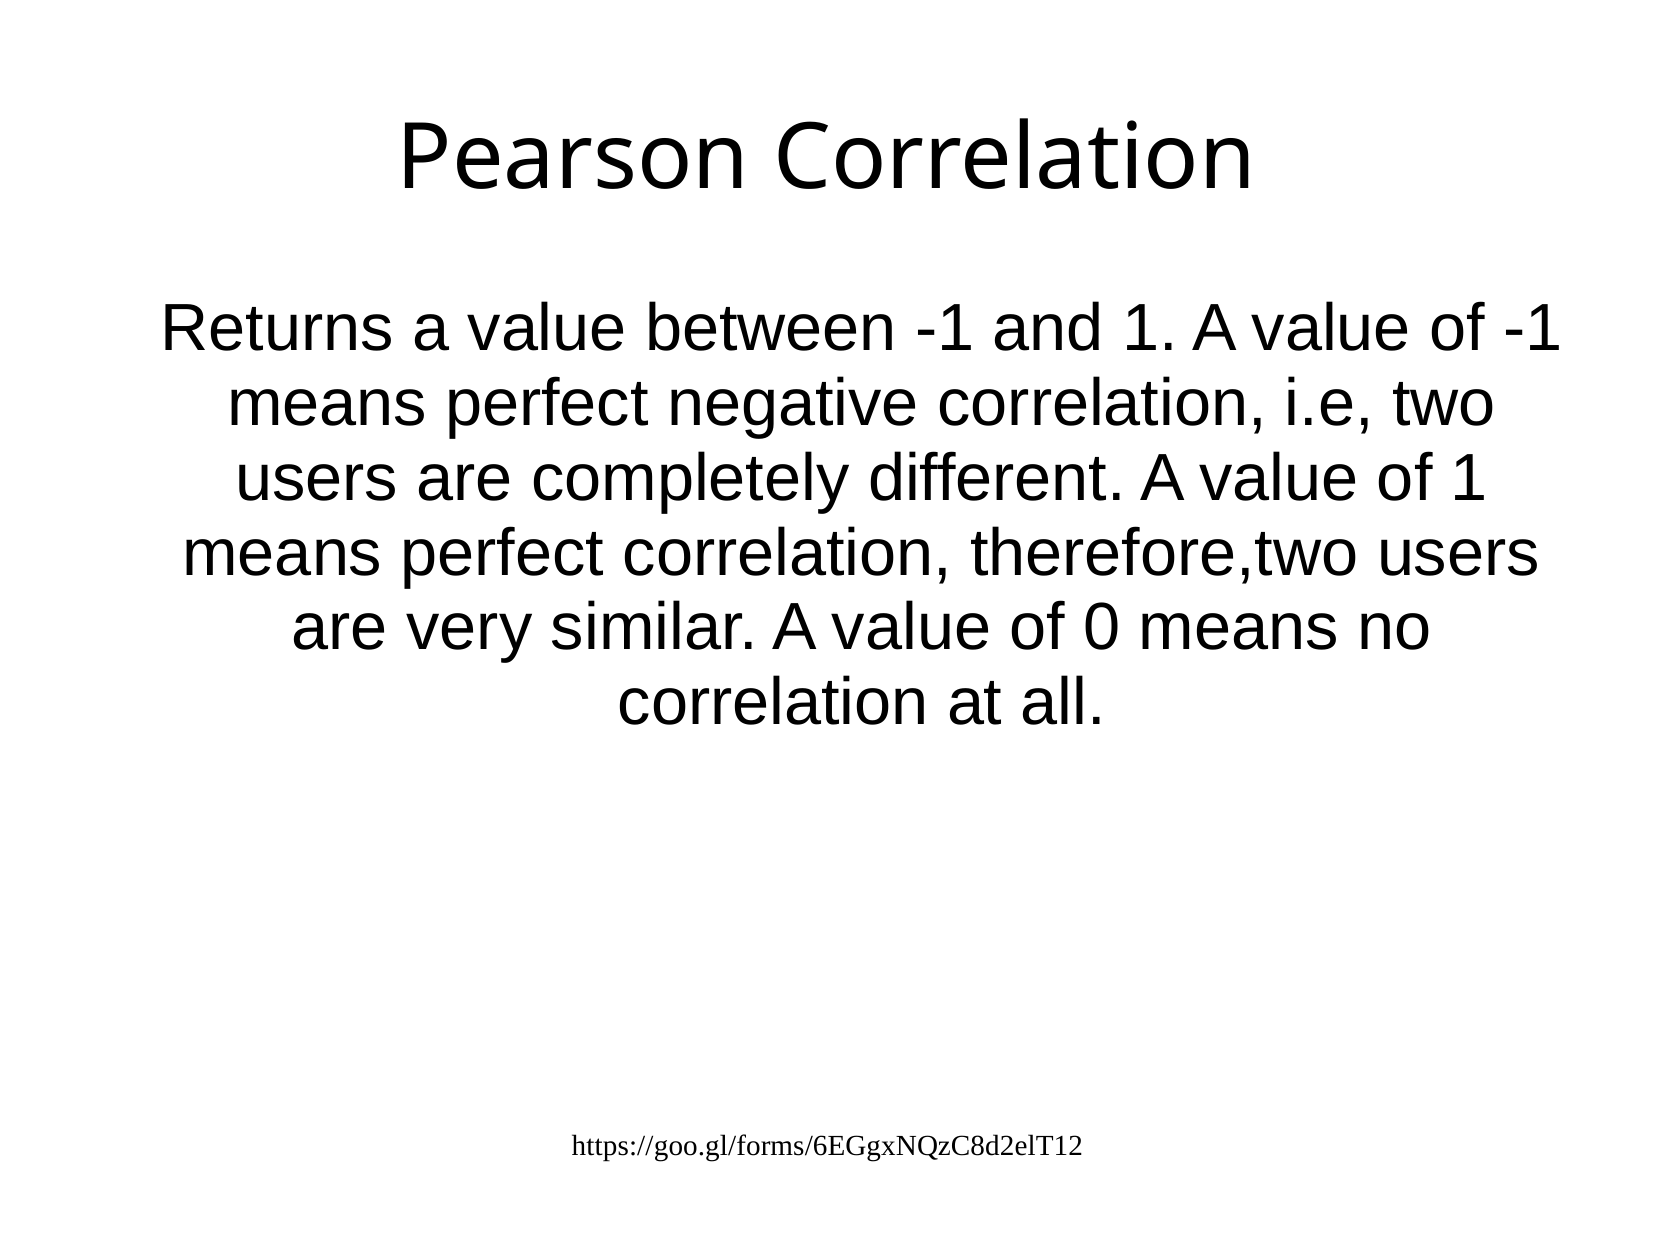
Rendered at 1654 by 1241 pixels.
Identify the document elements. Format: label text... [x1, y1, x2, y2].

title Pearson Correlation [82, 49, 1571, 257]
list Returns a value between -1 and 1. A value of -1 means perfect negative correlation, i.e, two users are completely different. A value of 1 means perfect correlation, therefore,two users are very similar. A value of 0 means no correlation at all. [82, 290, 1571, 1010]
